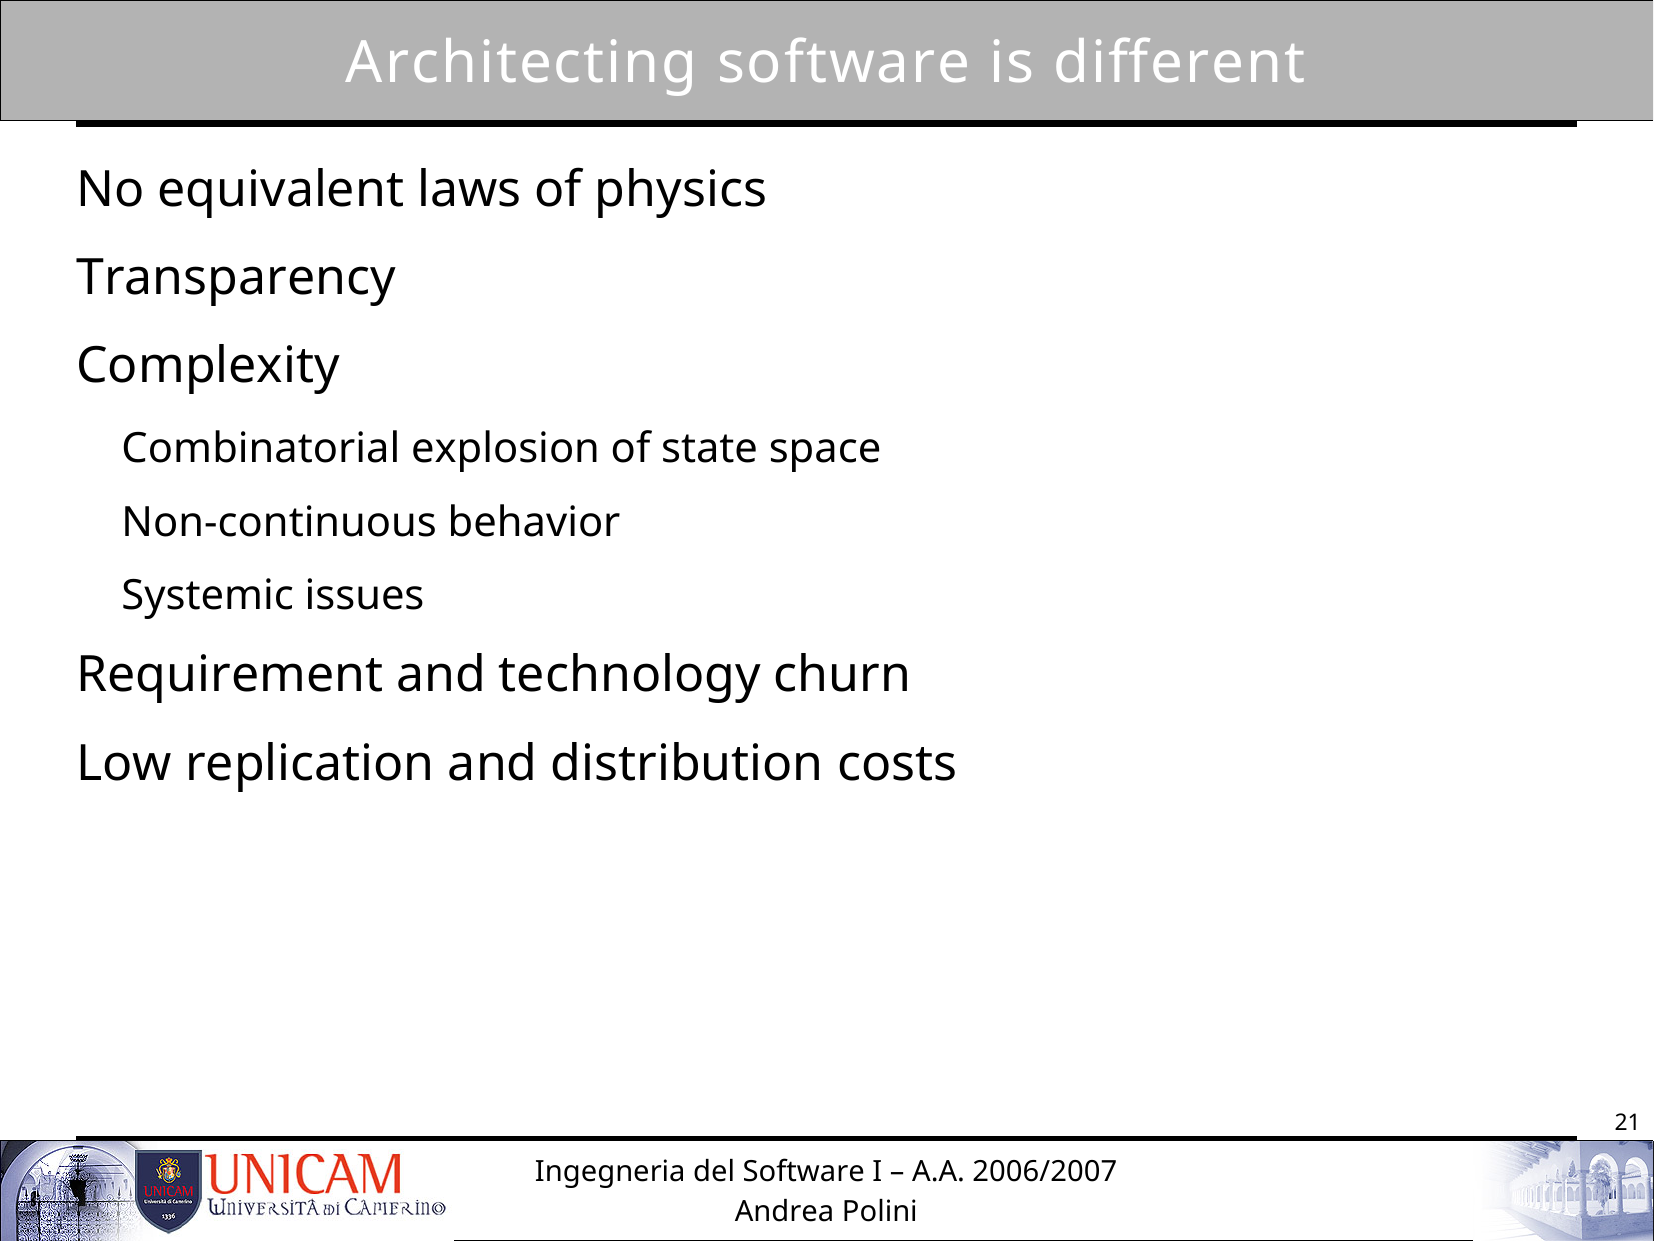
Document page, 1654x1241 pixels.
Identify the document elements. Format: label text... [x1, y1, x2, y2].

picture [1473, 1141, 1654, 1241]
title Architecting software is different [0, 0, 1653, 121]
picture [0, 1141, 454, 1241]
list No equivalent laws of physics Transparency Complexity Combinatorial explosion of state space Non-continuous behavior Systemic issues Requirement and technology churn Low replication and distribution costs [76, 152, 1577, 755]
